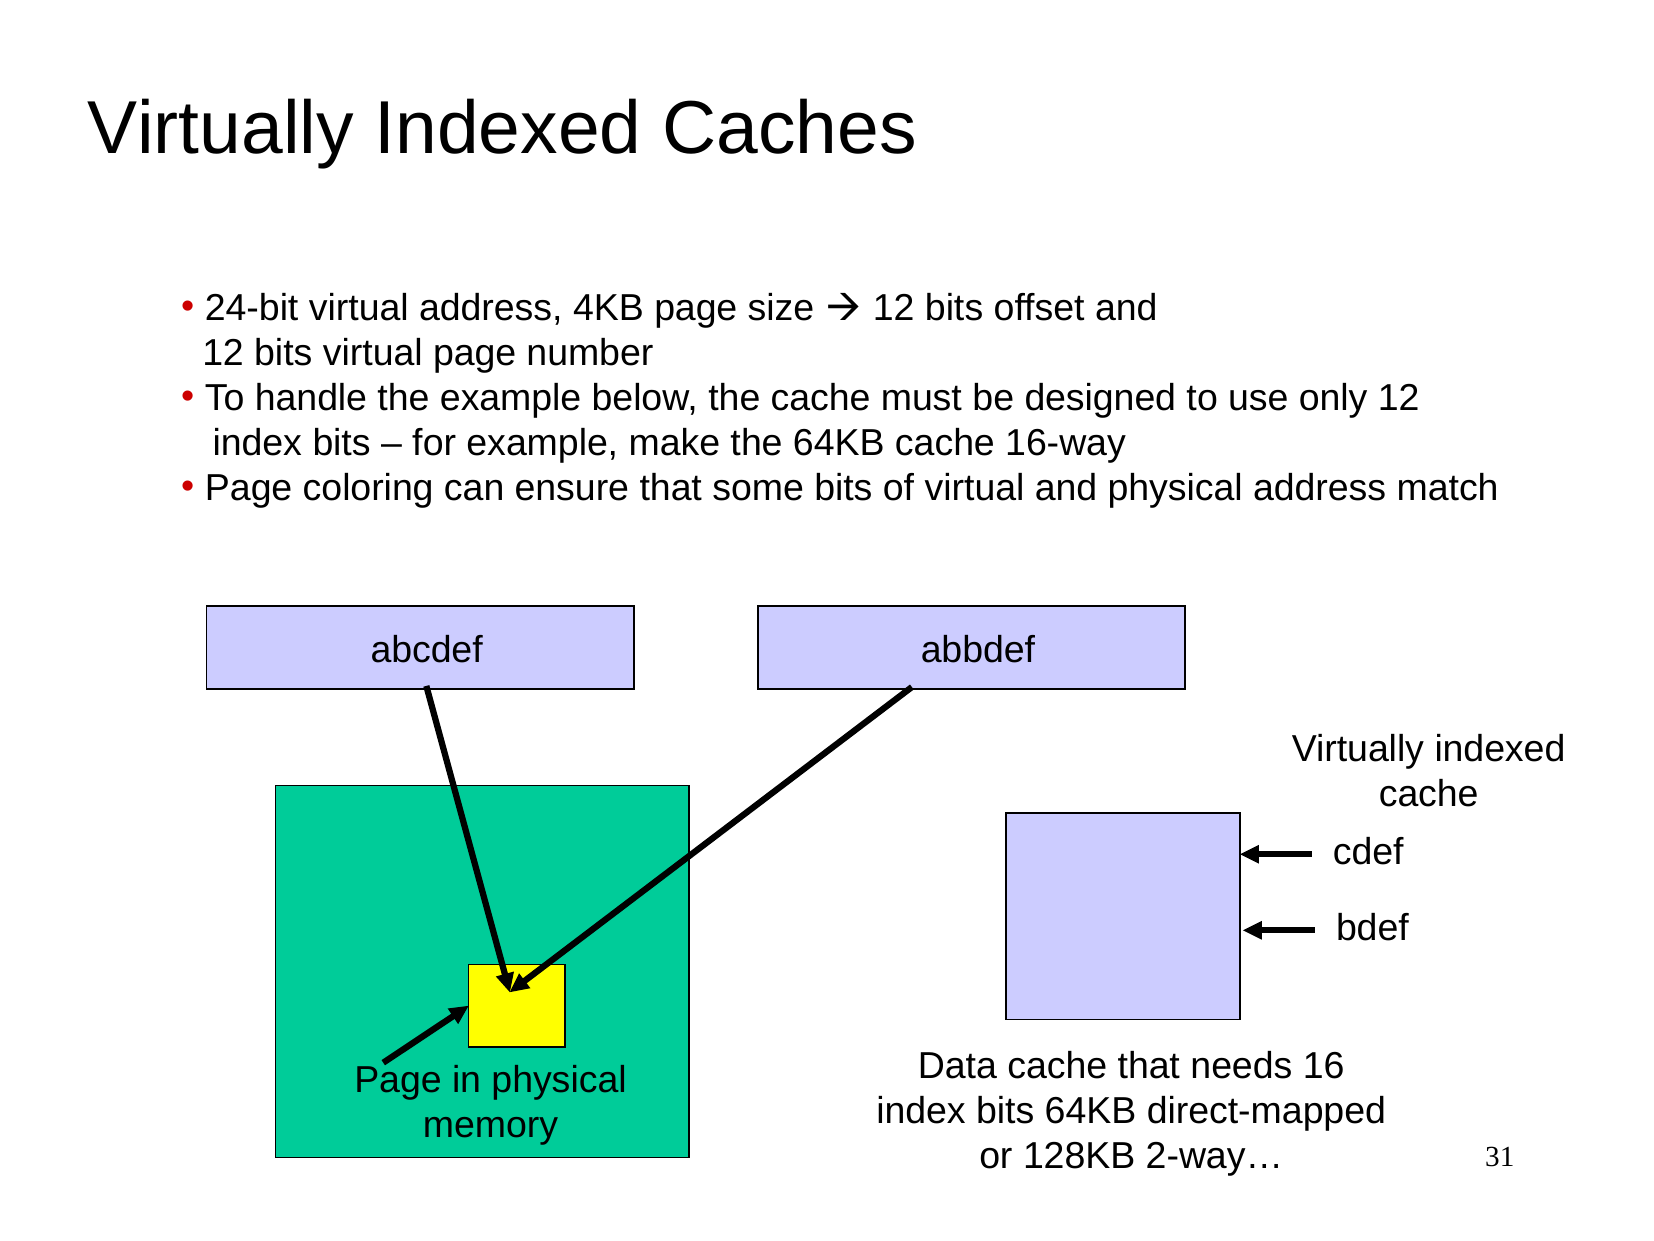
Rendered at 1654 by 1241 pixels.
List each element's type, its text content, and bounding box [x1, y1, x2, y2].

text_box abbdef [757, 606, 1185, 689]
text_box [469, 965, 565, 1047]
text_box Virtually indexed cache [1263, 716, 1581, 822]
text_box 24-bit virtual address, 4KB page size  12 bits offset and 12 bits virtual page number To handle the example below, the cache must be designed to use only 12 index bits – for example, make the 64KB cache 16-way Page coloring can ensure that some bits of virtual and physical address match [166, 275, 1514, 516]
text_box [506, 965, 539, 985]
text_box Data cache that needs 16 index bits 64KB direct-mapped or 128KB 2-way… [848, 1033, 1401, 1184]
text_box bdef [1308, 895, 1424, 957]
text_box abcdef [206, 606, 634, 689]
text_box Virtually Indexed Caches [72, 71, 933, 177]
text_box [1005, 812, 1241, 1020]
text_box cdef [1305, 822, 1419, 880]
text_box <number> [1185, 1129, 1530, 1213]
text_box Page in physical memory [326, 1047, 642, 1153]
